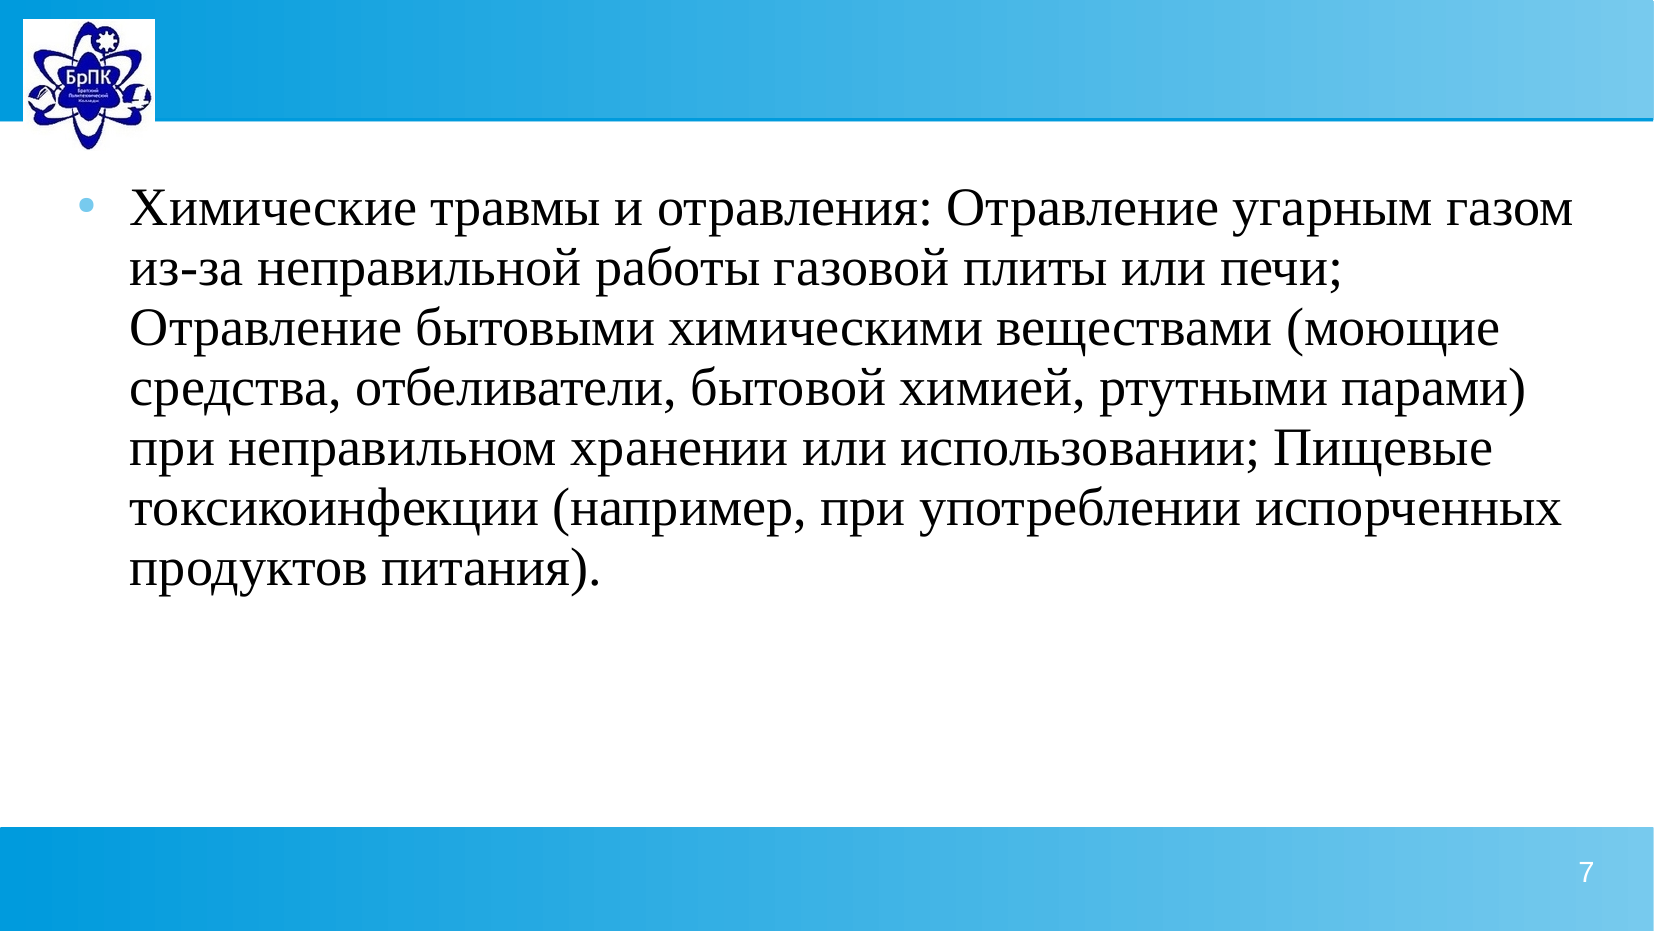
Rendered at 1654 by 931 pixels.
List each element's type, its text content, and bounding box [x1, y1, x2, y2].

list Химические травмы и отравления: Отравление угарным газом из-за неправильной работы газовой плиты или печи; Отравление бытовыми химическими веществами (моющие средства, отбеливатели, бытовой химией, ртутными парами) при неправильном хранении или использовании; Пищевые токсикоинфекции (например, при употреблении испорченных продуктов питания). [59, 177, 1595, 768]
picture [23, 20, 155, 151]
